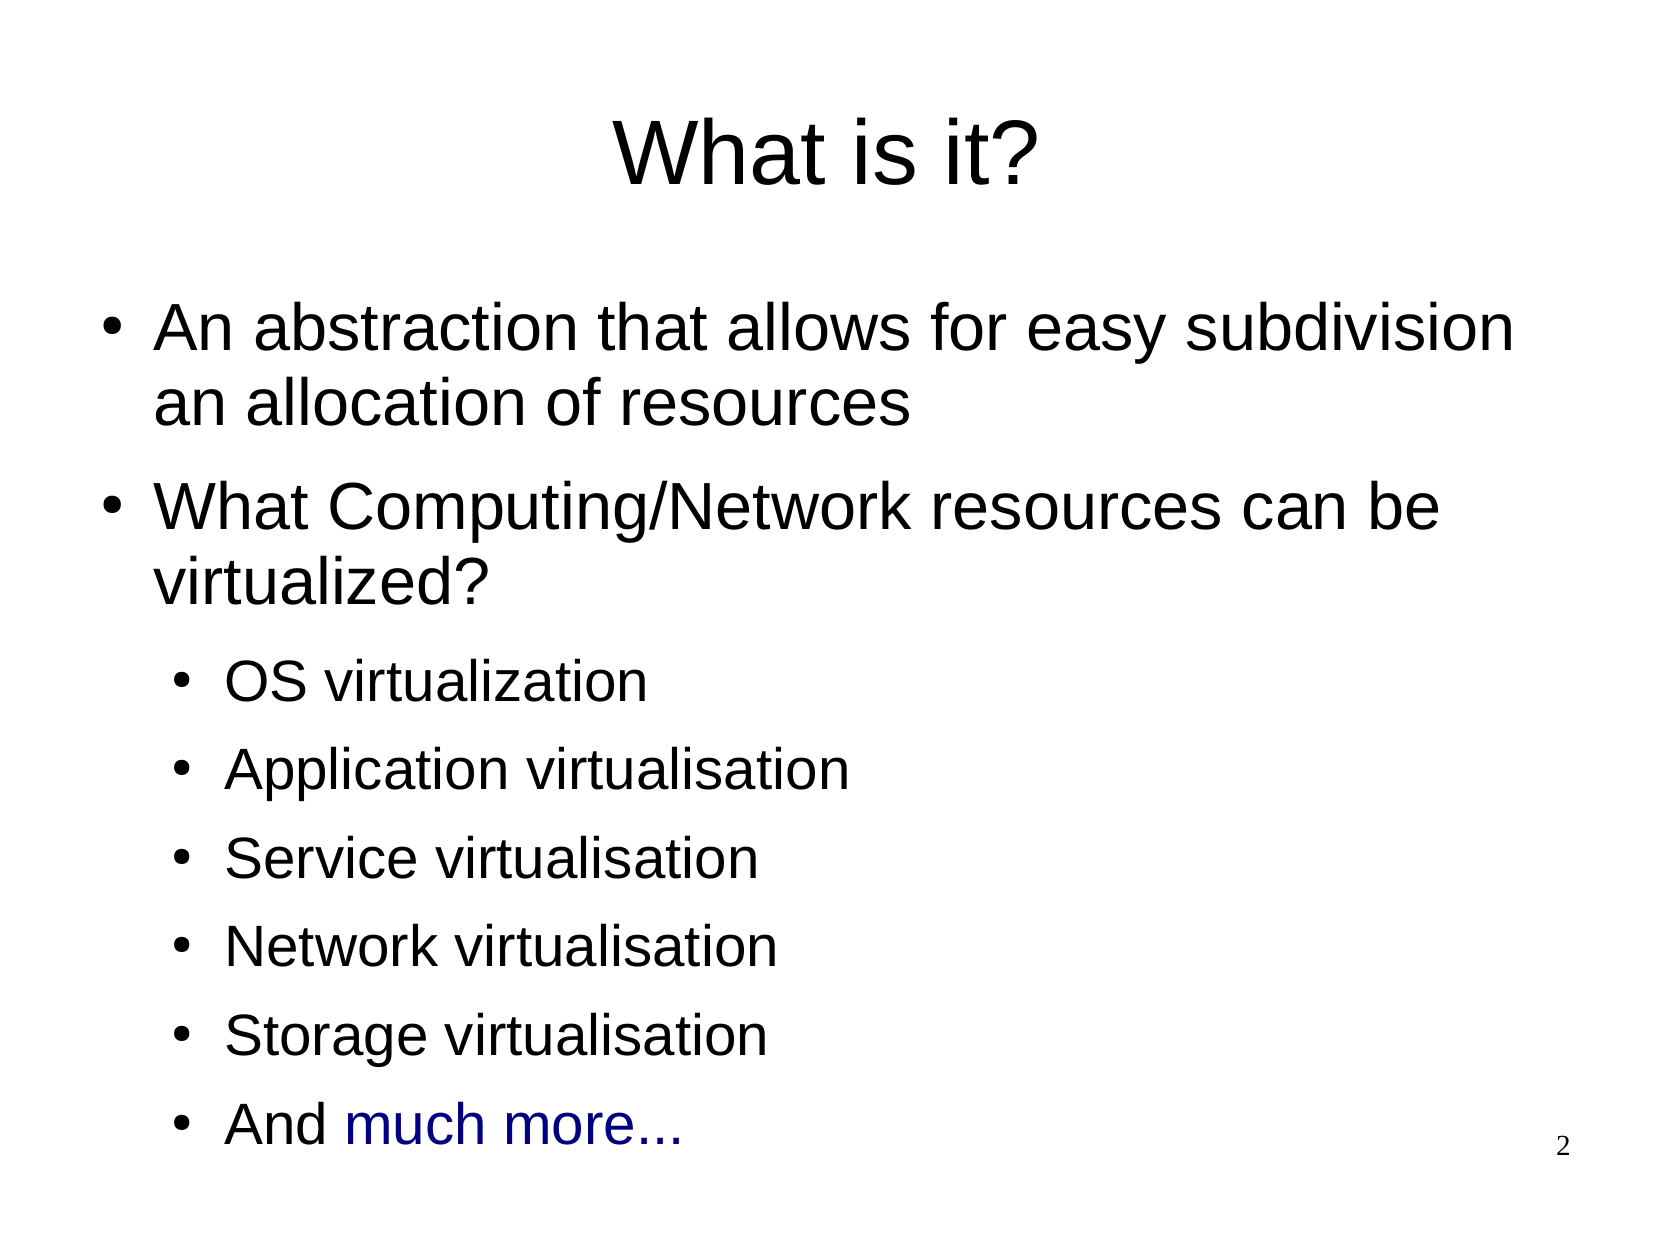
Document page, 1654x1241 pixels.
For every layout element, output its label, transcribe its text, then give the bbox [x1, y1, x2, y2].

title What is it? [82, 49, 1571, 257]
list An abstraction that allows for easy subdivision an allocation of resources What Computing/Network resources can be virtualized? OS virtualization Application virtualisation Service virtualisation Network virtualisation Storage virtualisation And much more... [82, 290, 1571, 1241]
